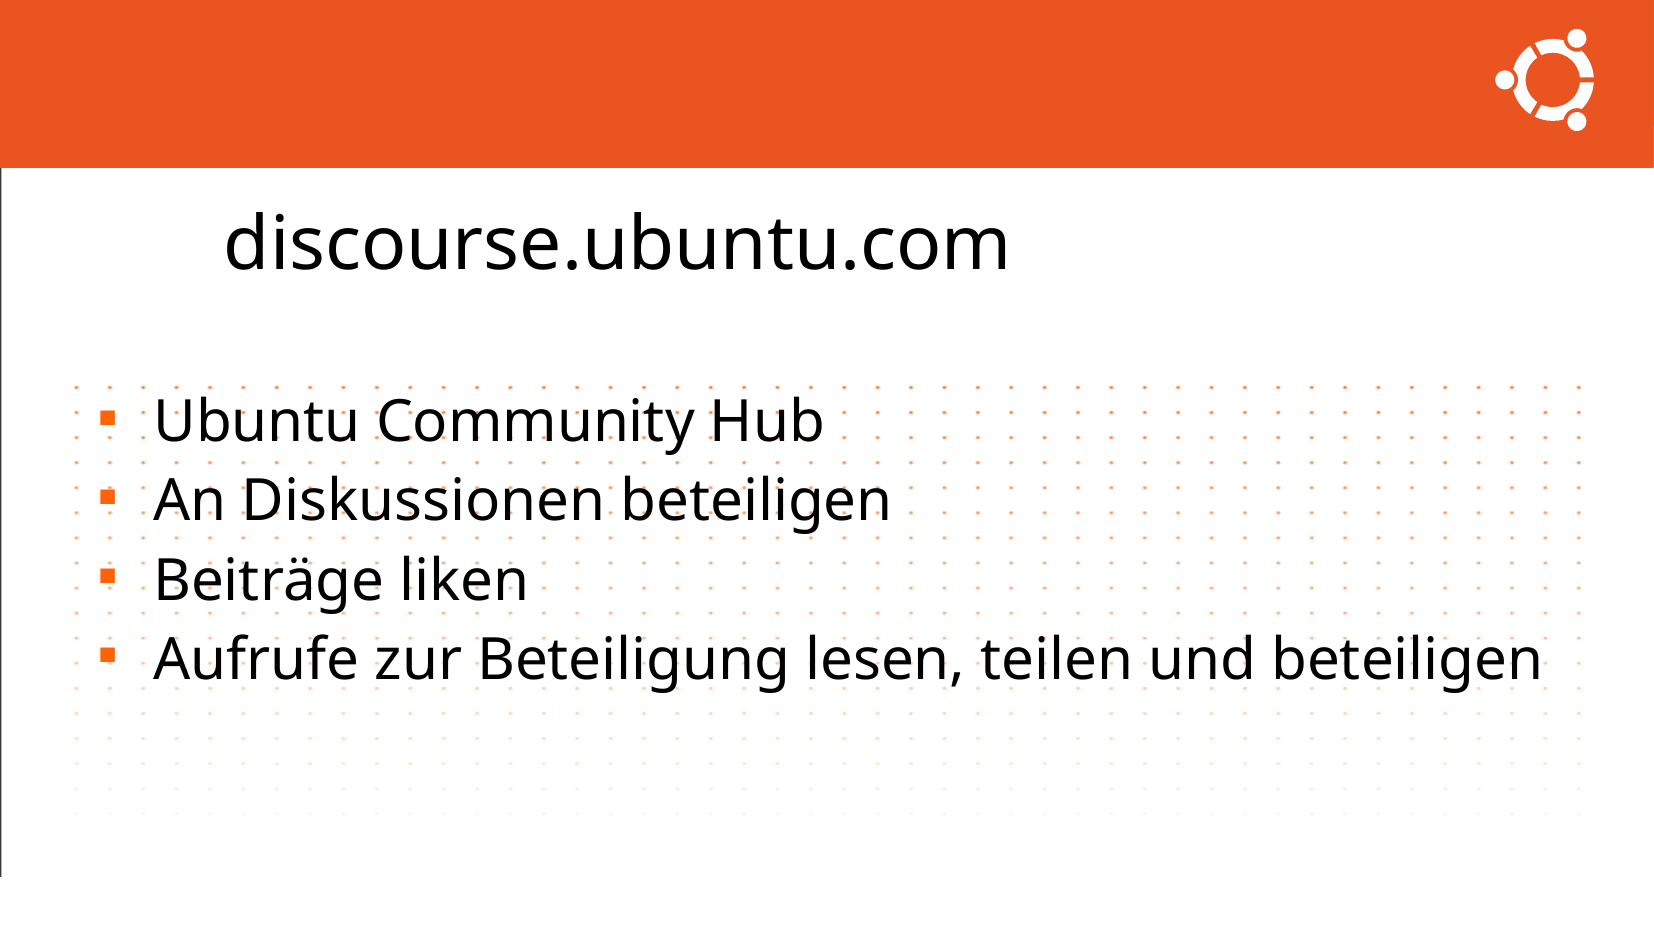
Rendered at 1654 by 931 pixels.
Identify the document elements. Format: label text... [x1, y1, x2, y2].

text_box discourse.ubuntu.com [209, 181, 1479, 299]
list Ubuntu Community Hub An Diskussionen beteiligen Beiträge liken Aufrufe zur Beteiligung lesen, teilen und beteiligen [82, 299, 1577, 832]
picture [0, 0, 1654, 877]
